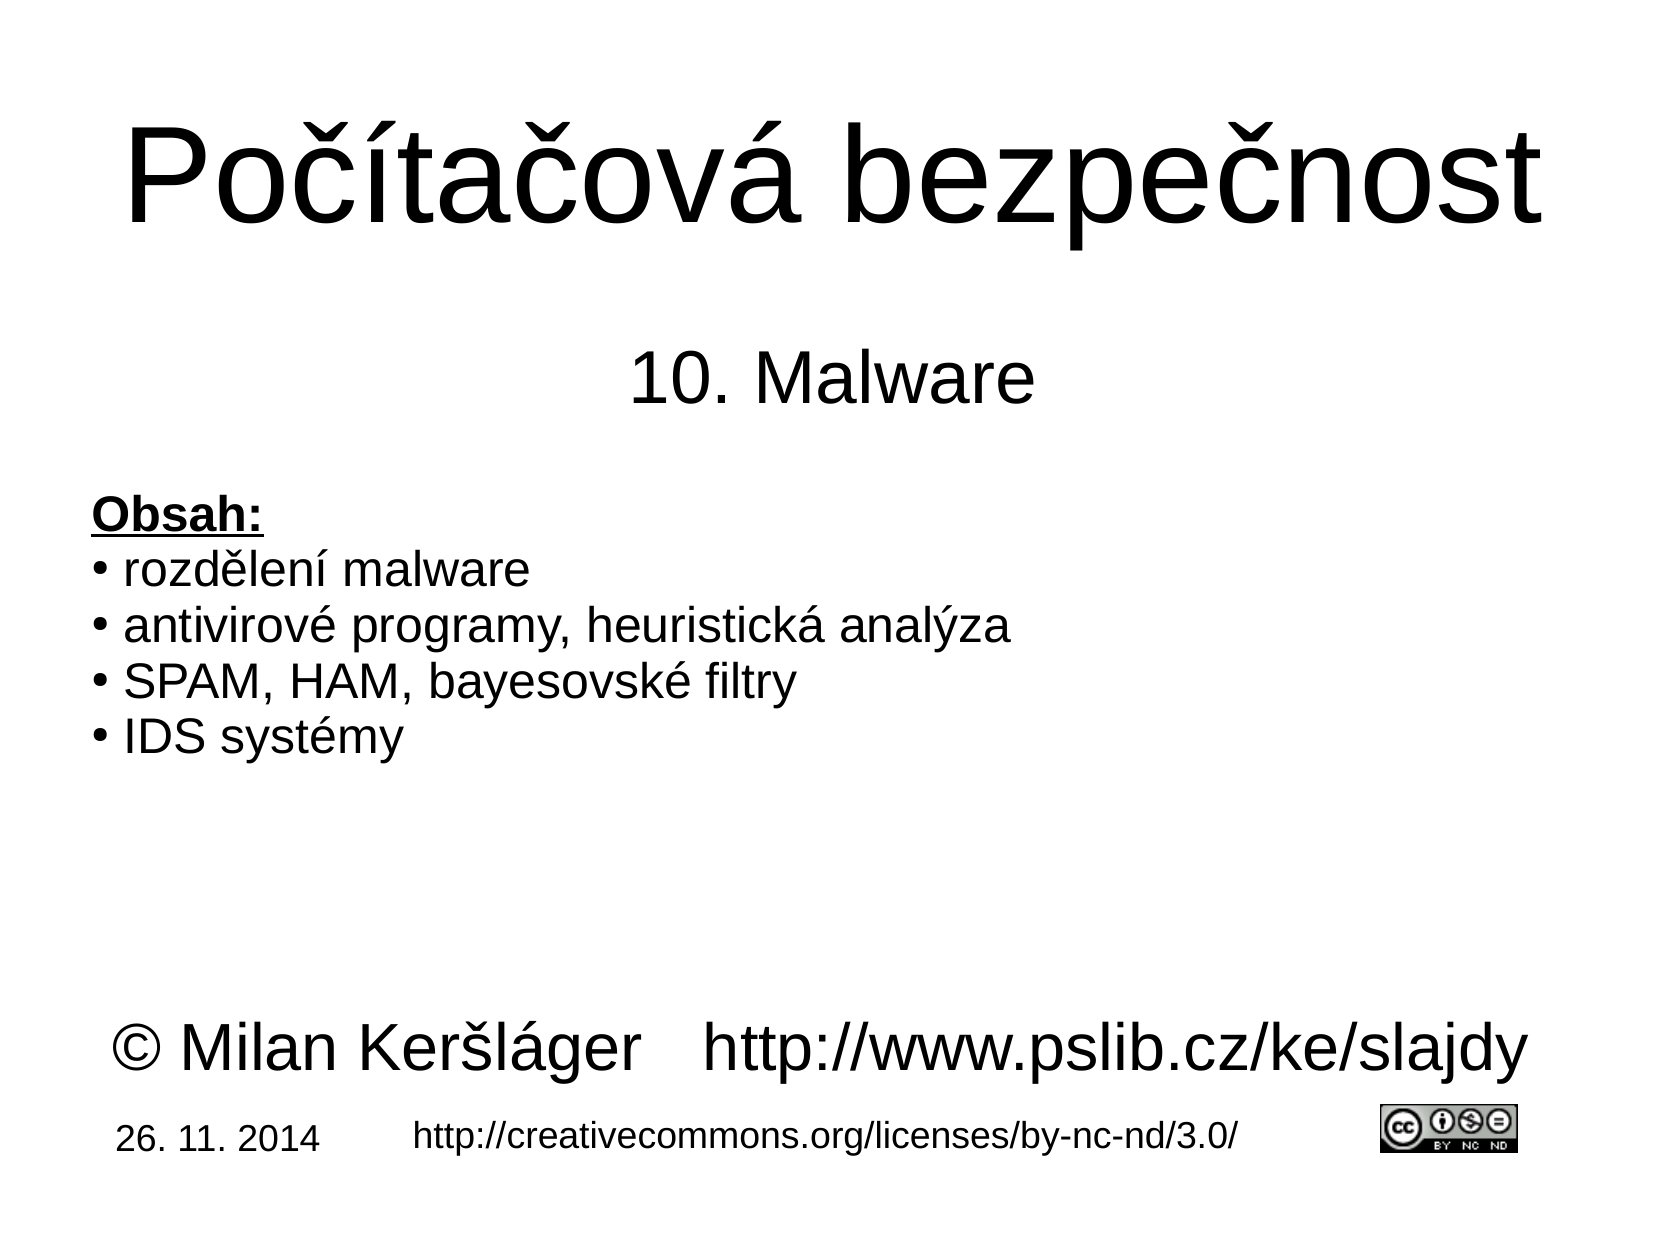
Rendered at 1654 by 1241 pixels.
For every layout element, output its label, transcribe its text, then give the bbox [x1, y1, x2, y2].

title Počítačová bezpečnost 10. Malware [88, 56, 1577, 461]
picture [1380, 1104, 1518, 1153]
list © Milan Keršláger http://www.pslib.cz/ke/slajdy [76, 1009, 1565, 1087]
text_box Obsah: rozdělení malware antivirové programy, heuristická analýza SPAM, HAM, bayesovské filtry IDS systémy [76, 478, 1583, 772]
text_box 26. 11. 2014 [100, 1110, 355, 1168]
text_box http://creativecommons.org/licenses/by-nc-nd/3.0/ [339, 1107, 1313, 1165]
